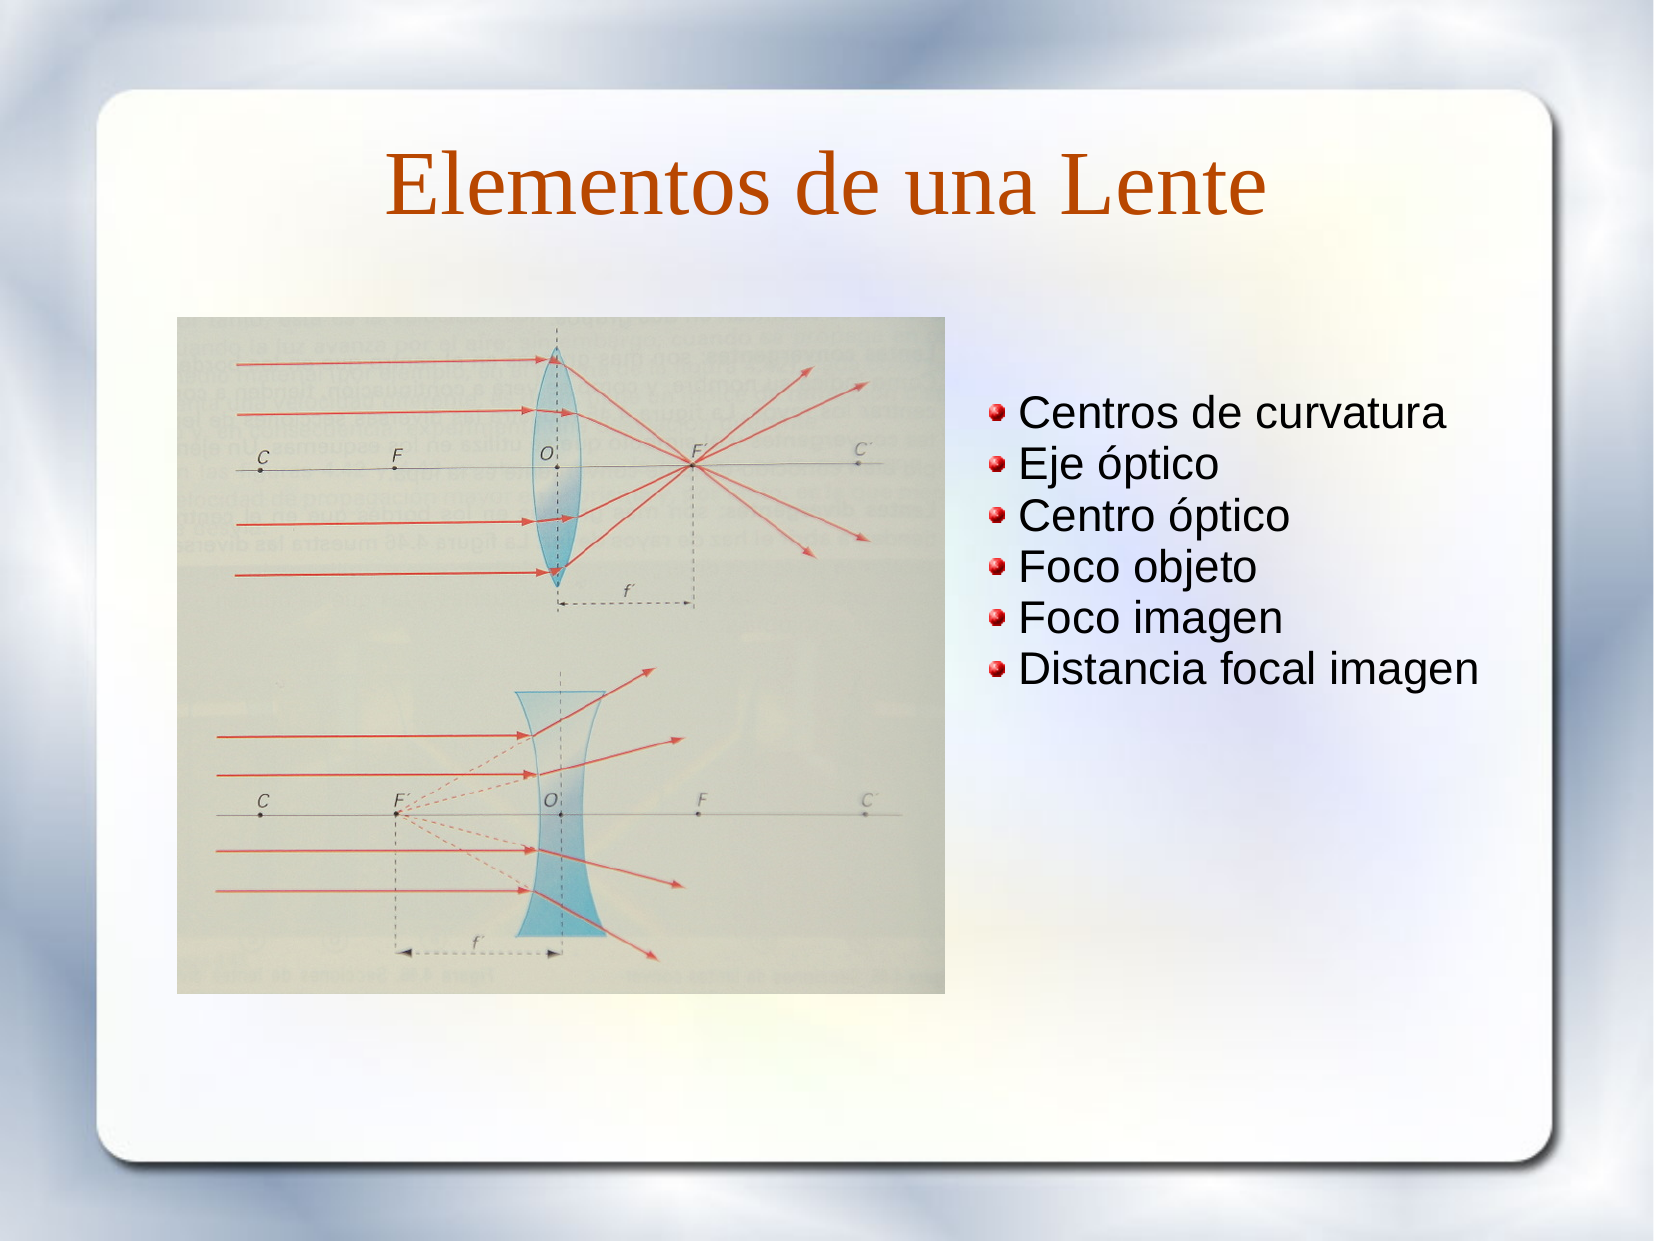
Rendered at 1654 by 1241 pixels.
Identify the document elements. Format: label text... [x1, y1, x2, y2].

picture [0, 0, 1654, 1241]
text_box Centros de curvatura Eje óptico Centro óptico Foco objeto Foco imagen Distancia focal imagen [974, 379, 1506, 701]
title Elementos de una Lente [121, 132, 1534, 235]
